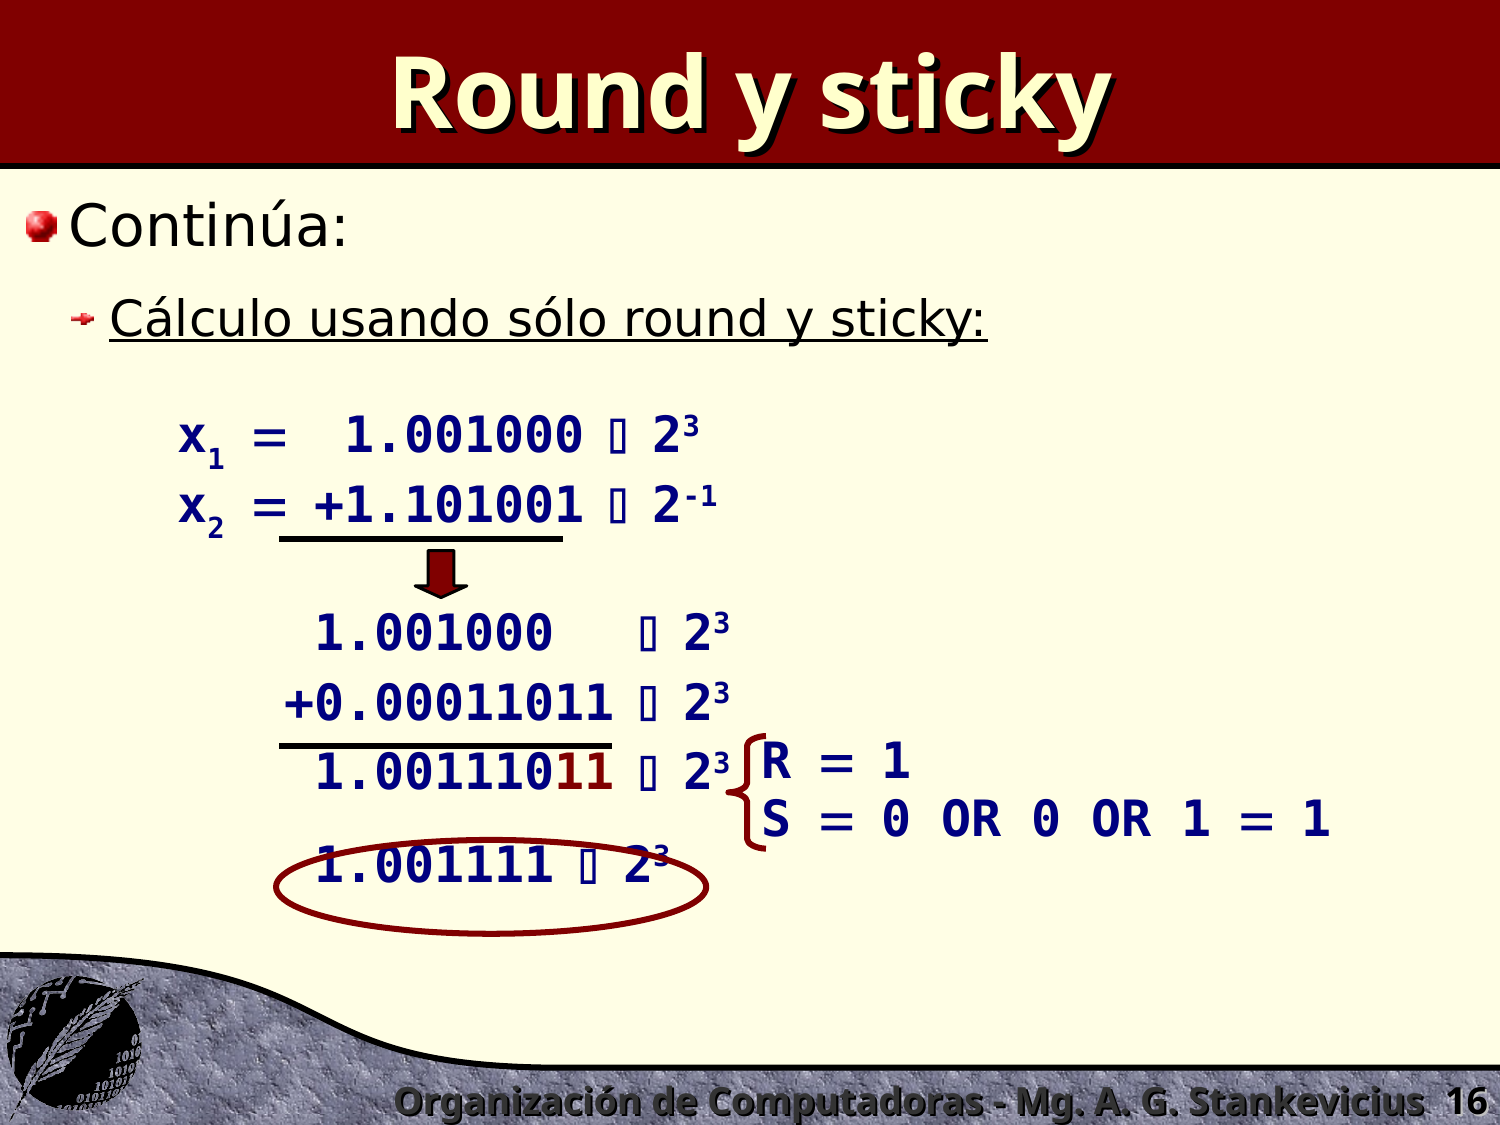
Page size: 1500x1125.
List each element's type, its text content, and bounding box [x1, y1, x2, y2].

picture [448, 1100, 455, 1110]
text_box x1 = 1.001000  23 x2 = +1.101001  2-1 1.001000  23 +0.00011011  23 1.00111011  23 1.001111  23 [162, 398, 798, 940]
picture [0, 959, 1500, 1125]
list Continúa: Cálculo usando sólo round y sticky: [11, 192, 1486, 935]
picture [802, 1100, 806, 1110]
text_box [415, 550, 467, 598]
picture [1058, 1100, 1065, 1110]
title Round y sticky [15, 5, 1485, 160]
text_box R = 1 S = 0 OR 0 OR 1 = 1 [747, 724, 1347, 865]
